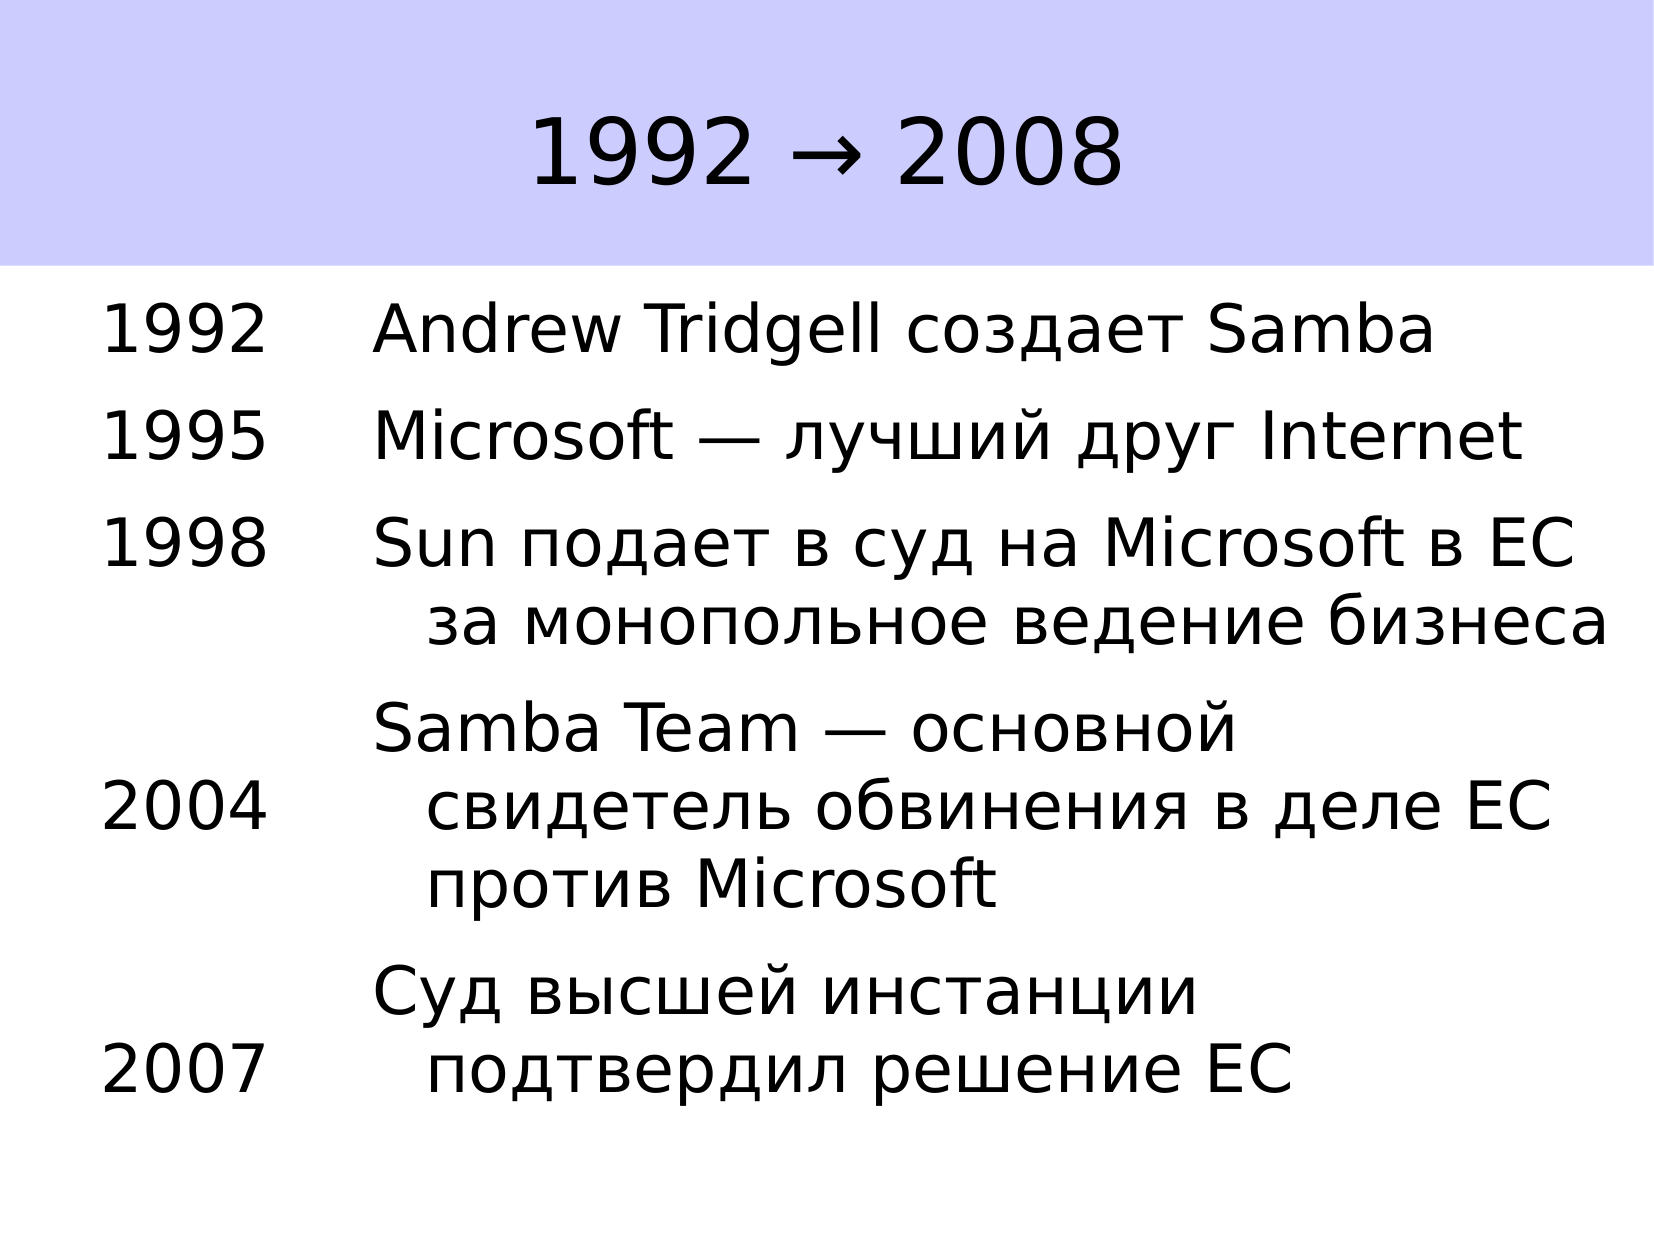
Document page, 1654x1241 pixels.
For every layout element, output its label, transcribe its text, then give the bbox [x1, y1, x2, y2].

title 1992 → 2008 [82, 49, 1571, 257]
list 1992 1995 1998 2004 2007 [82, 290, 354, 1109]
list Andrew Tridgell создает Samba Microsoft — лучший друг Internet Sun подает в суд на Microsoft в ЕС за монопольное ведение бизнеса Samba Team — основной свидетель обвинения в деле ЕС против Microsoft Суд высшей инстанции подтвердил решение ЕС [354, 290, 1625, 1184]
